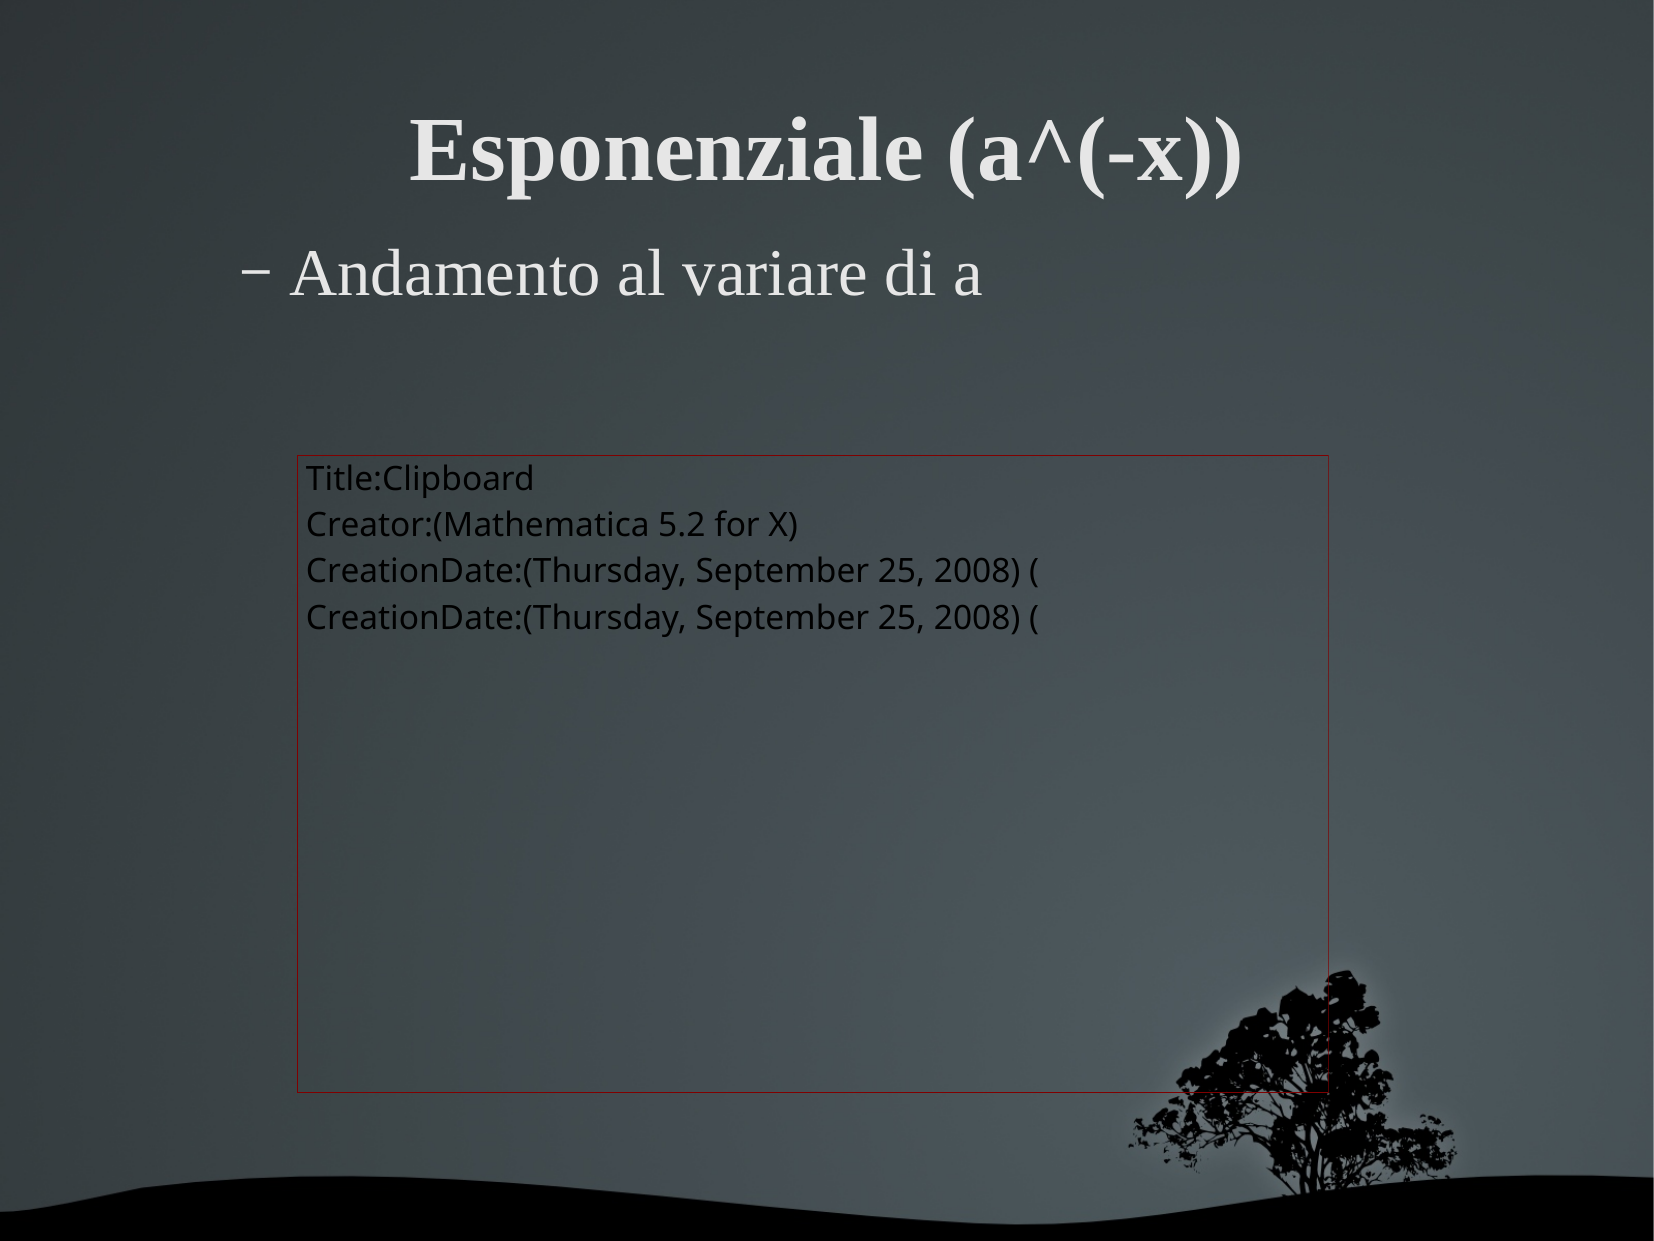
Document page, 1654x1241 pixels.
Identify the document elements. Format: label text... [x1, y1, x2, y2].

text_box Andamento al variare di a [147, 236, 1329, 355]
title Esponenziale (a^(-x)) [121, 53, 1534, 246]
picture [0, 0, 1654, 1241]
